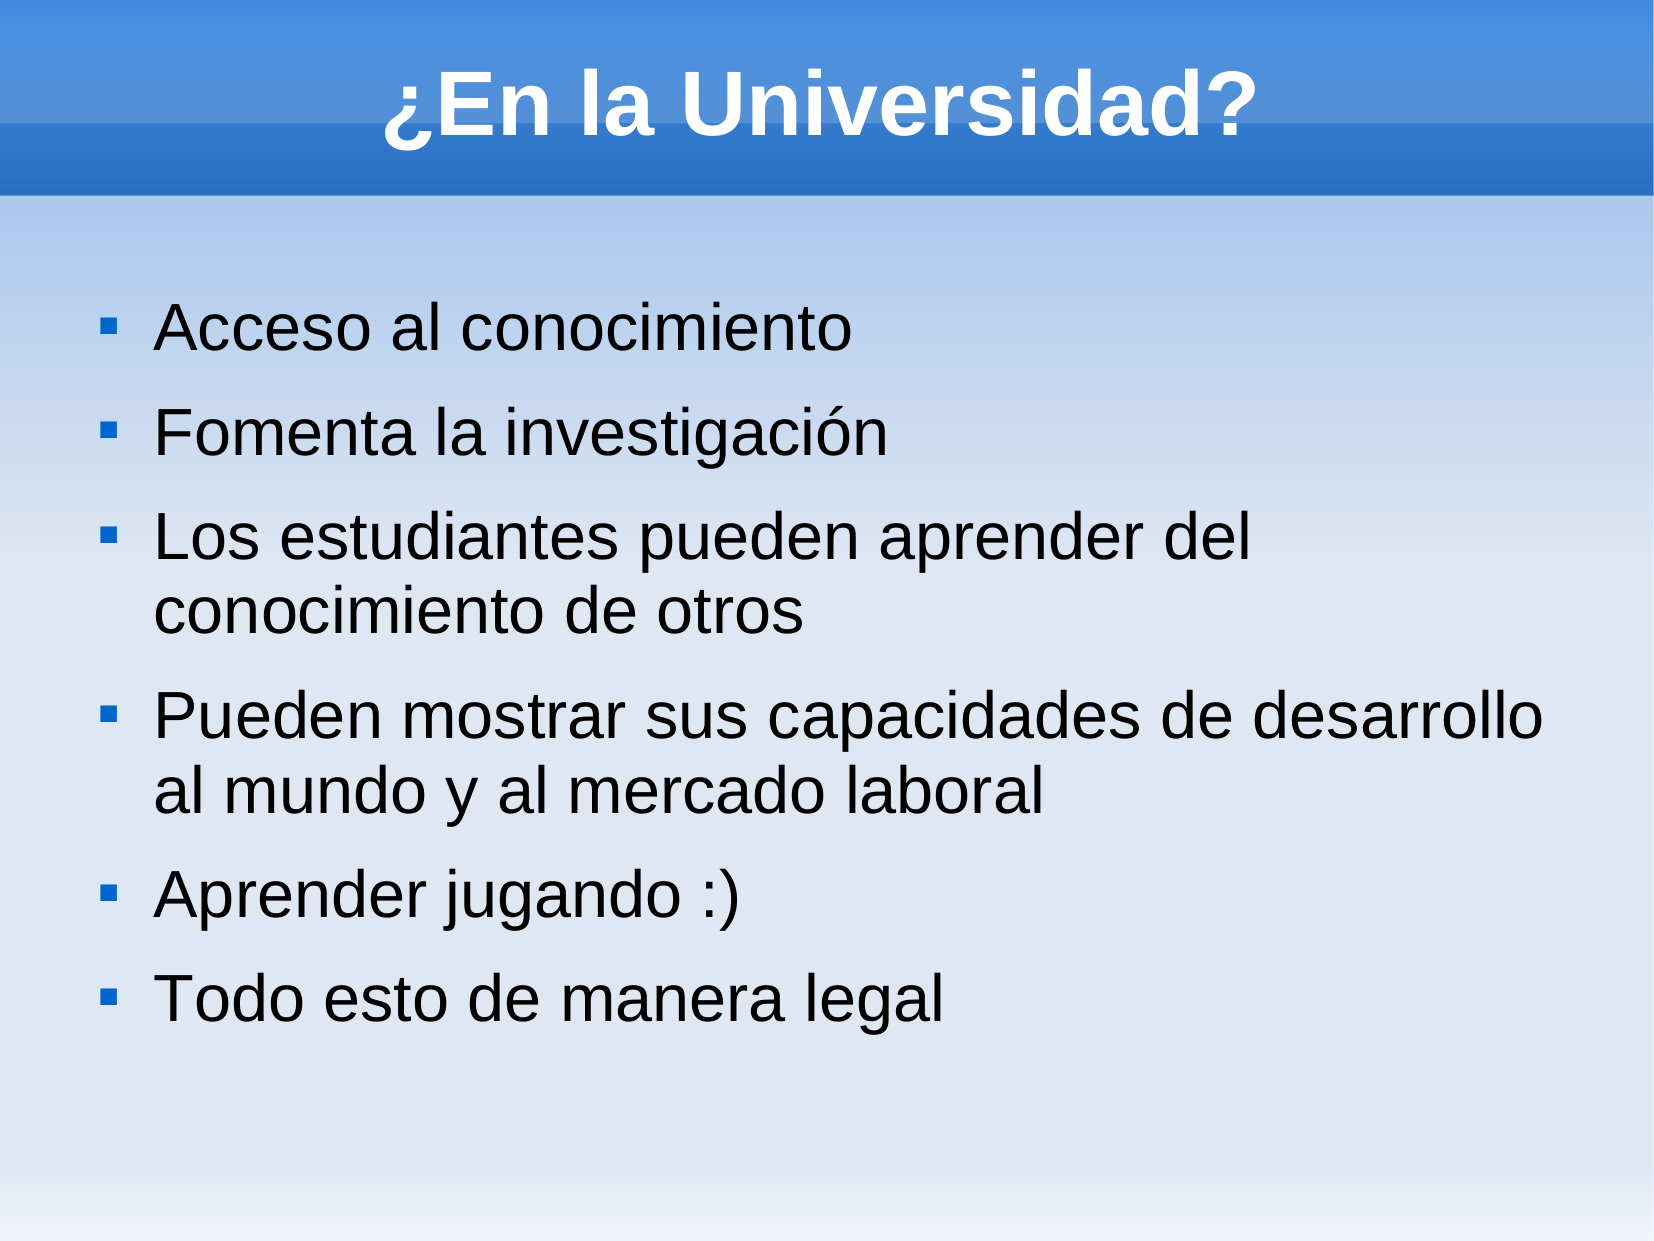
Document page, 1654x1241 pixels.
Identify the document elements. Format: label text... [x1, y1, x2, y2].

list Acceso al conocimiento Fomenta la investigación Los estudiantes pueden aprender del conocimiento de otros Pueden mostrar sus capacidades de desarrollo al mundo y al mercado laboral Aprender jugando :) Todo esto de manera legal [82, 290, 1571, 1094]
title ¿En la Universidad? [76, 7, 1565, 200]
picture [0, 0, 1654, 1241]
